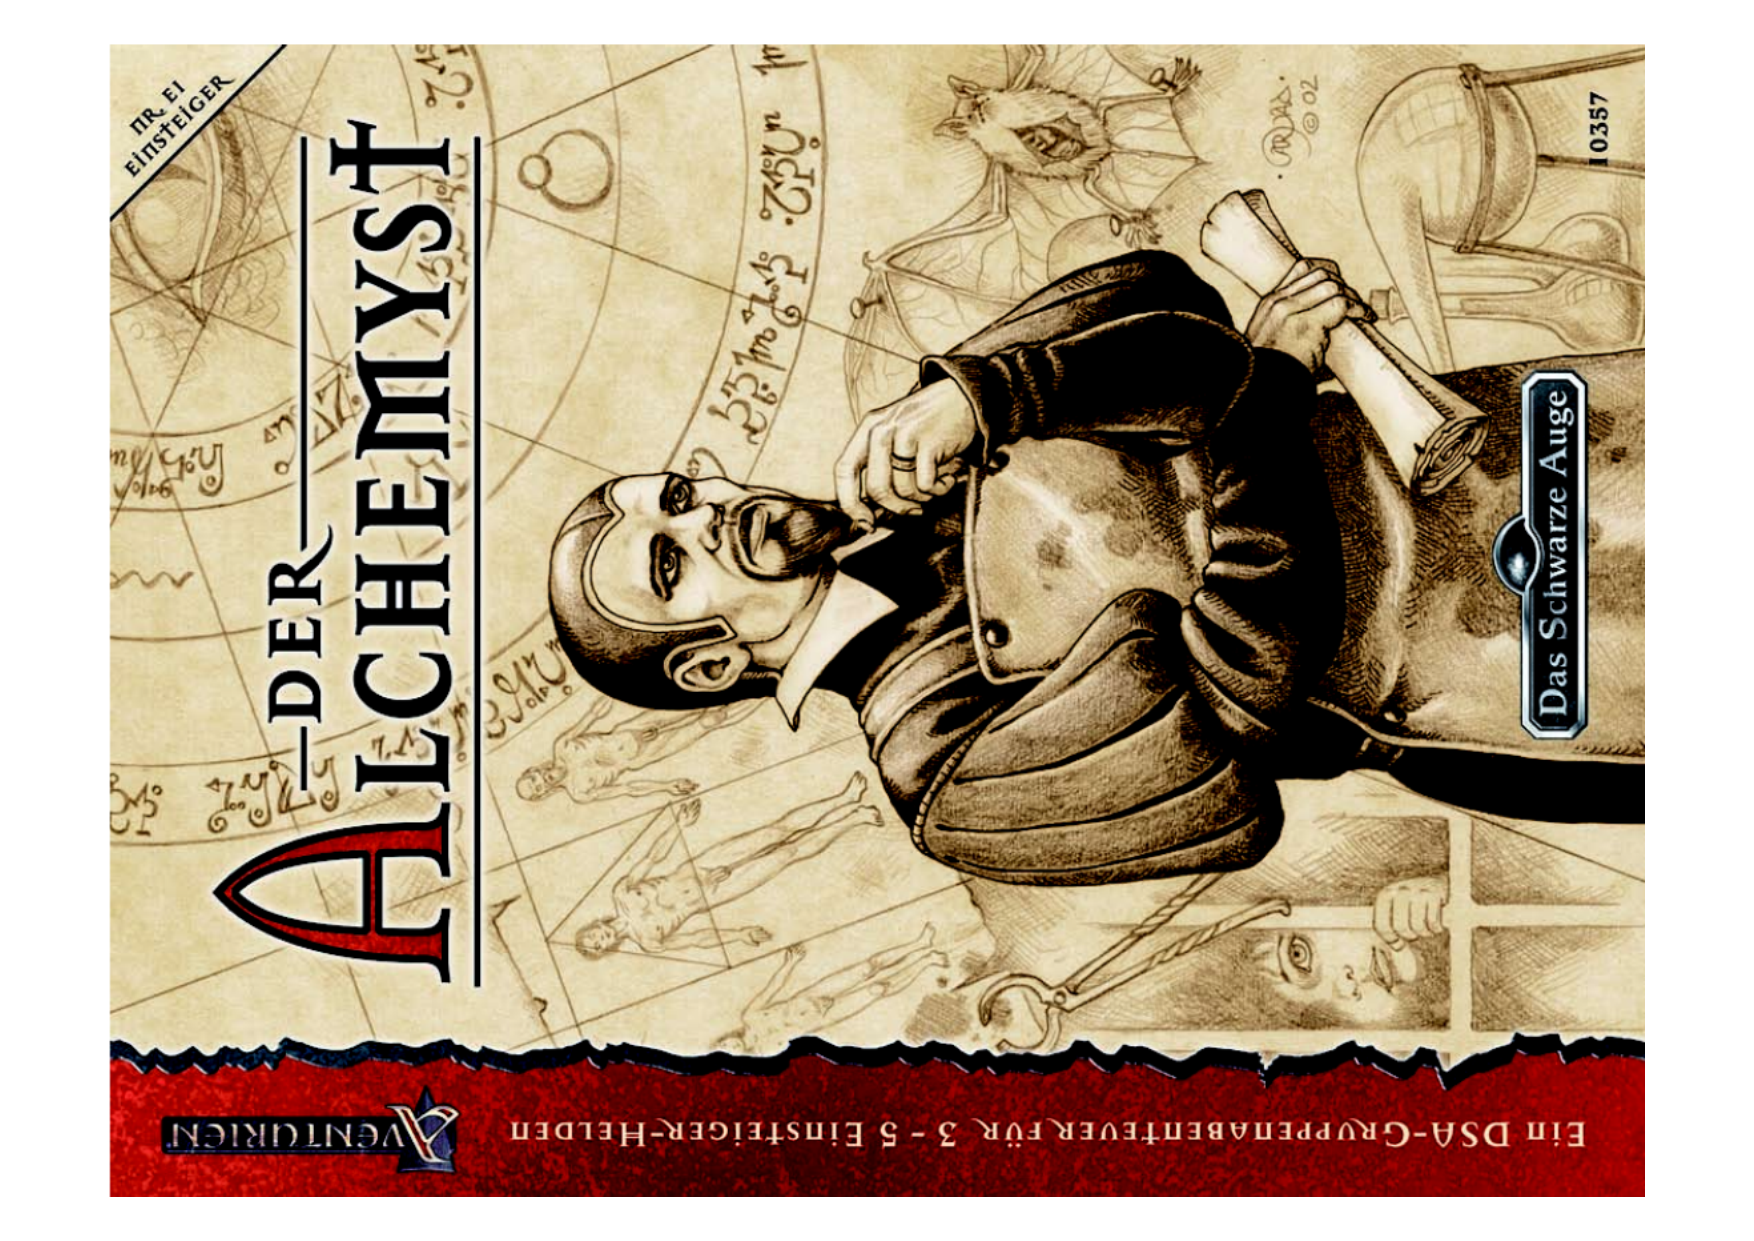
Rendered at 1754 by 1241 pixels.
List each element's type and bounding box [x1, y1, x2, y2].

picture [109, 43, 1645, 1197]
